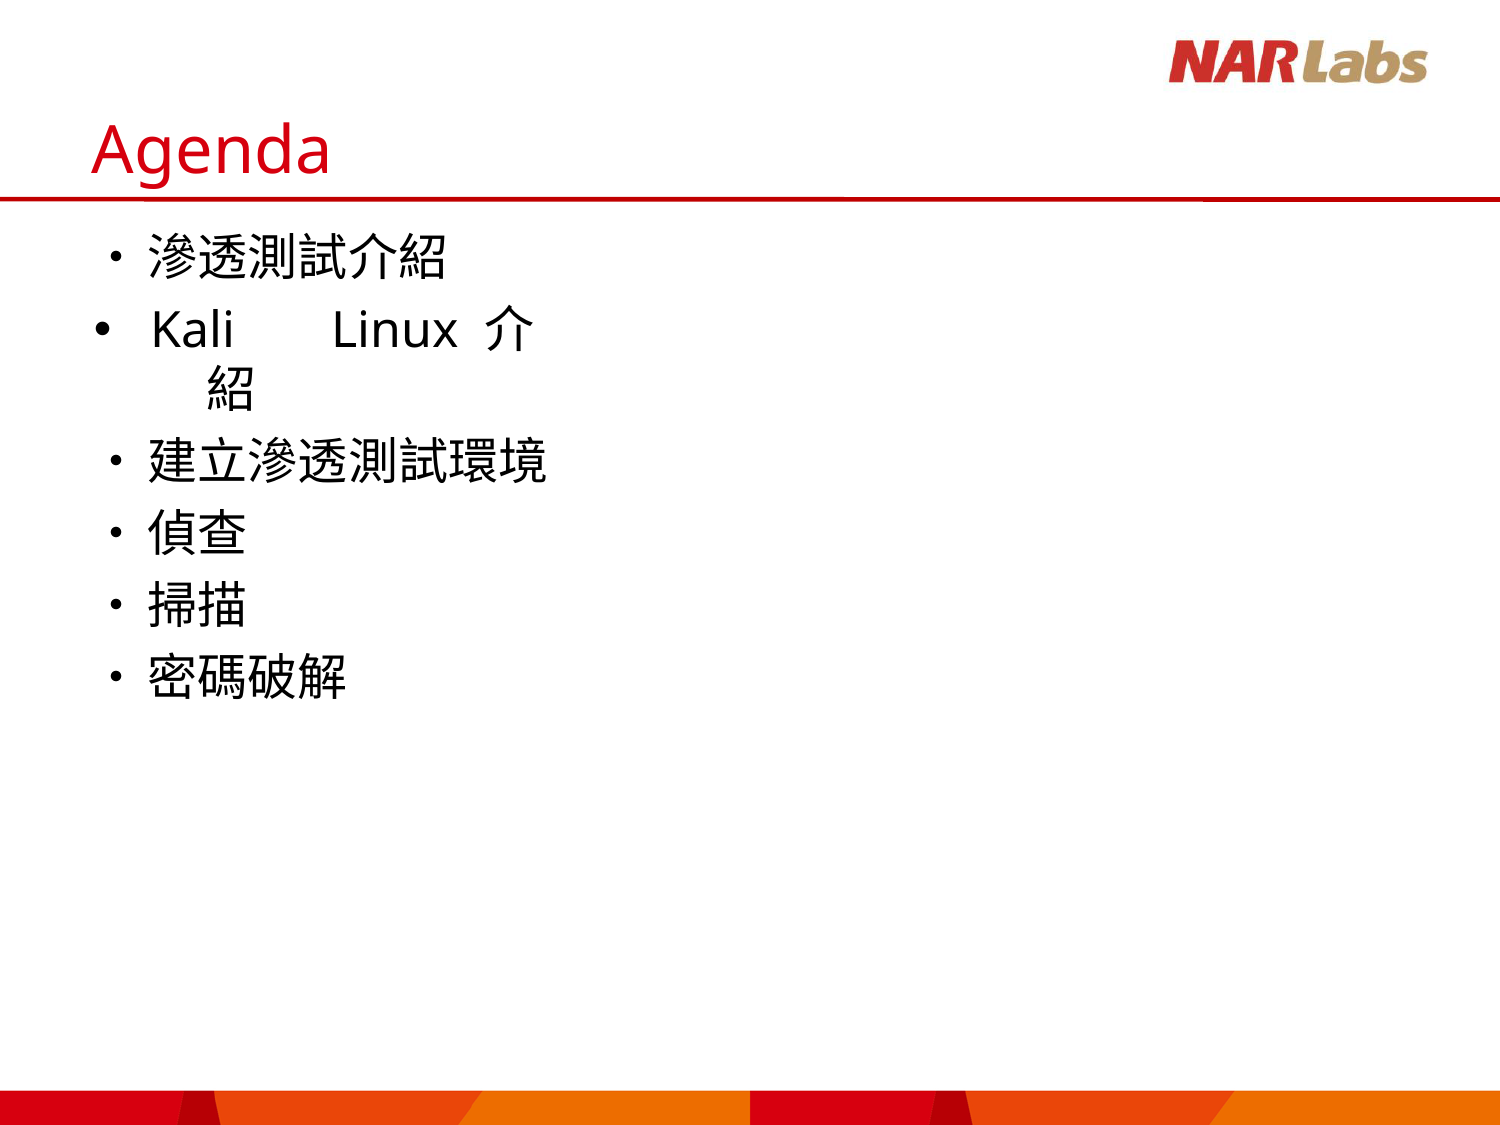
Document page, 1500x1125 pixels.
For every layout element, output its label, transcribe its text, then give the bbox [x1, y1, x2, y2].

title Agenda [89, 107, 1411, 189]
text_box • 滲透測試介紹 Kali Linux 介紹 • 建立滲透測試環境 • 偵查 • 掃描 • 密碼破解 [89, 225, 551, 648]
